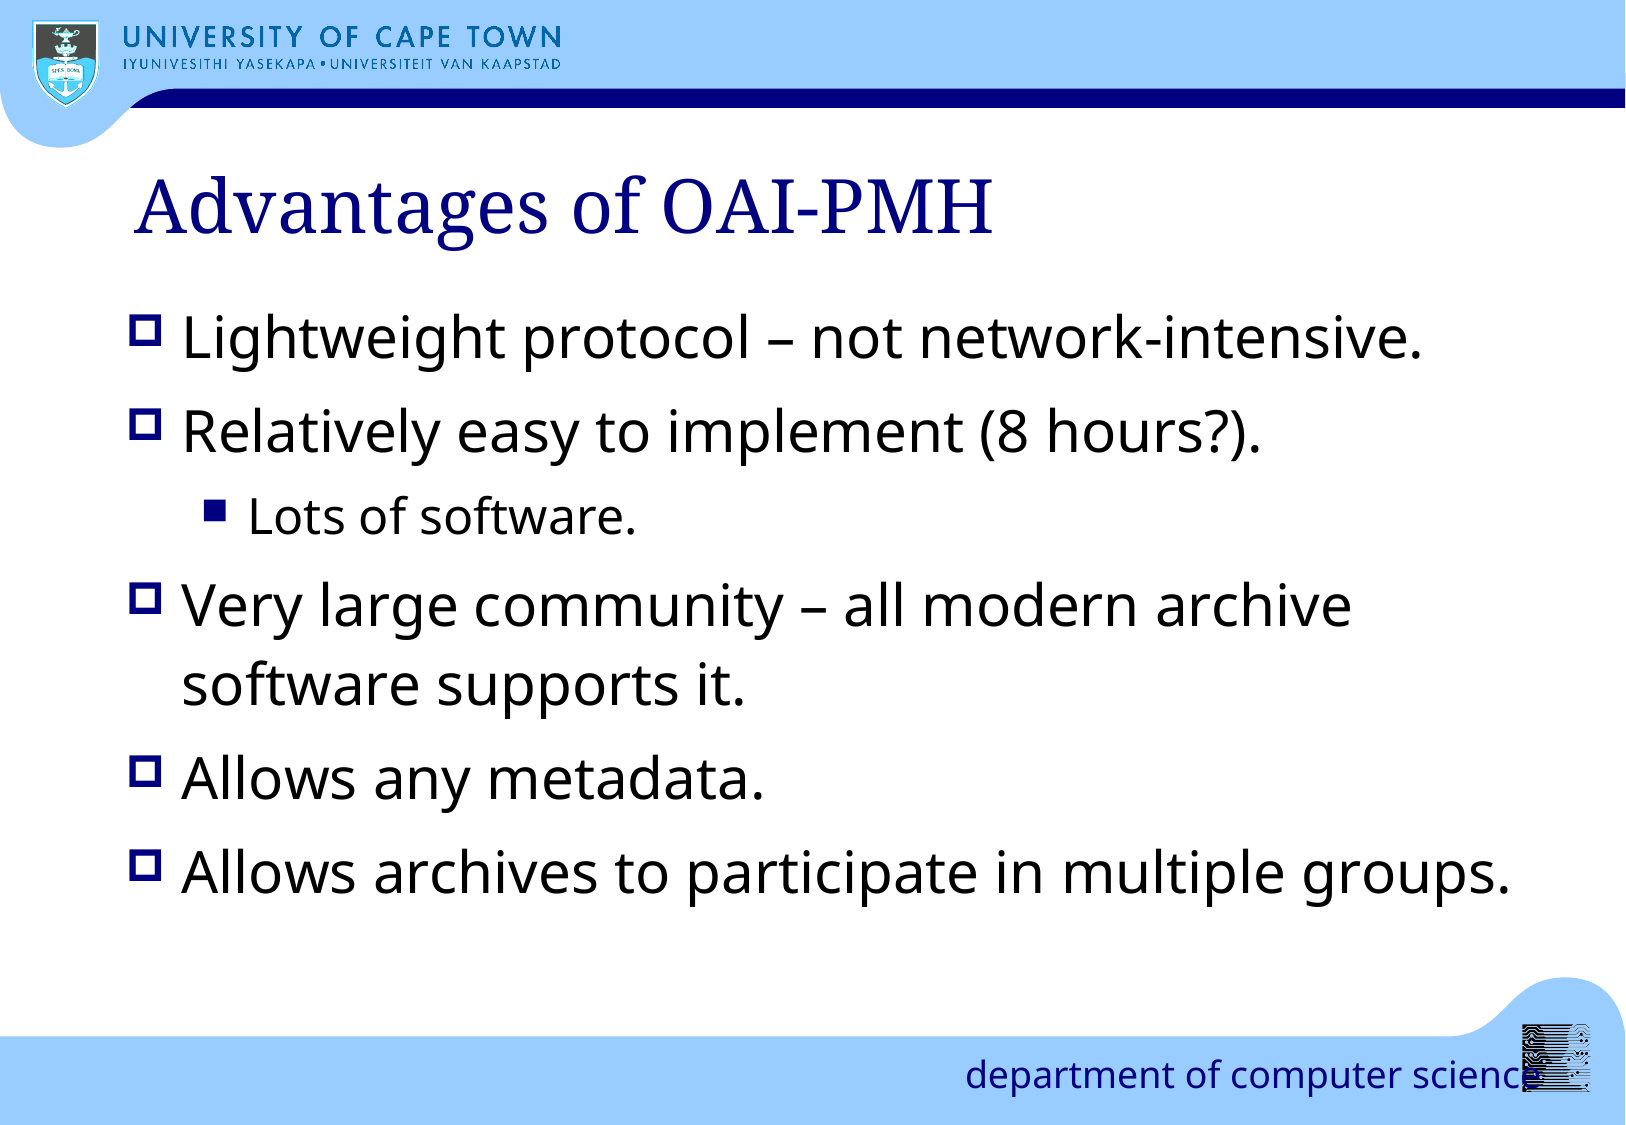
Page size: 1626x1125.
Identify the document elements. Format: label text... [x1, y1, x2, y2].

title Advantages of OAI-PMH [134, 140, 1571, 268]
picture [1526, 1070, 1536, 1076]
list Lightweight protocol – not network-intensive. Relatively easy to implement (8 hours?). Lots of software. Very large community – all modern archive software supports it. Allows any metadata. Allows archives to participate in multiple groups. [125, 296, 1570, 949]
picture [120, 23, 563, 71]
picture [1522, 1024, 1591, 1092]
